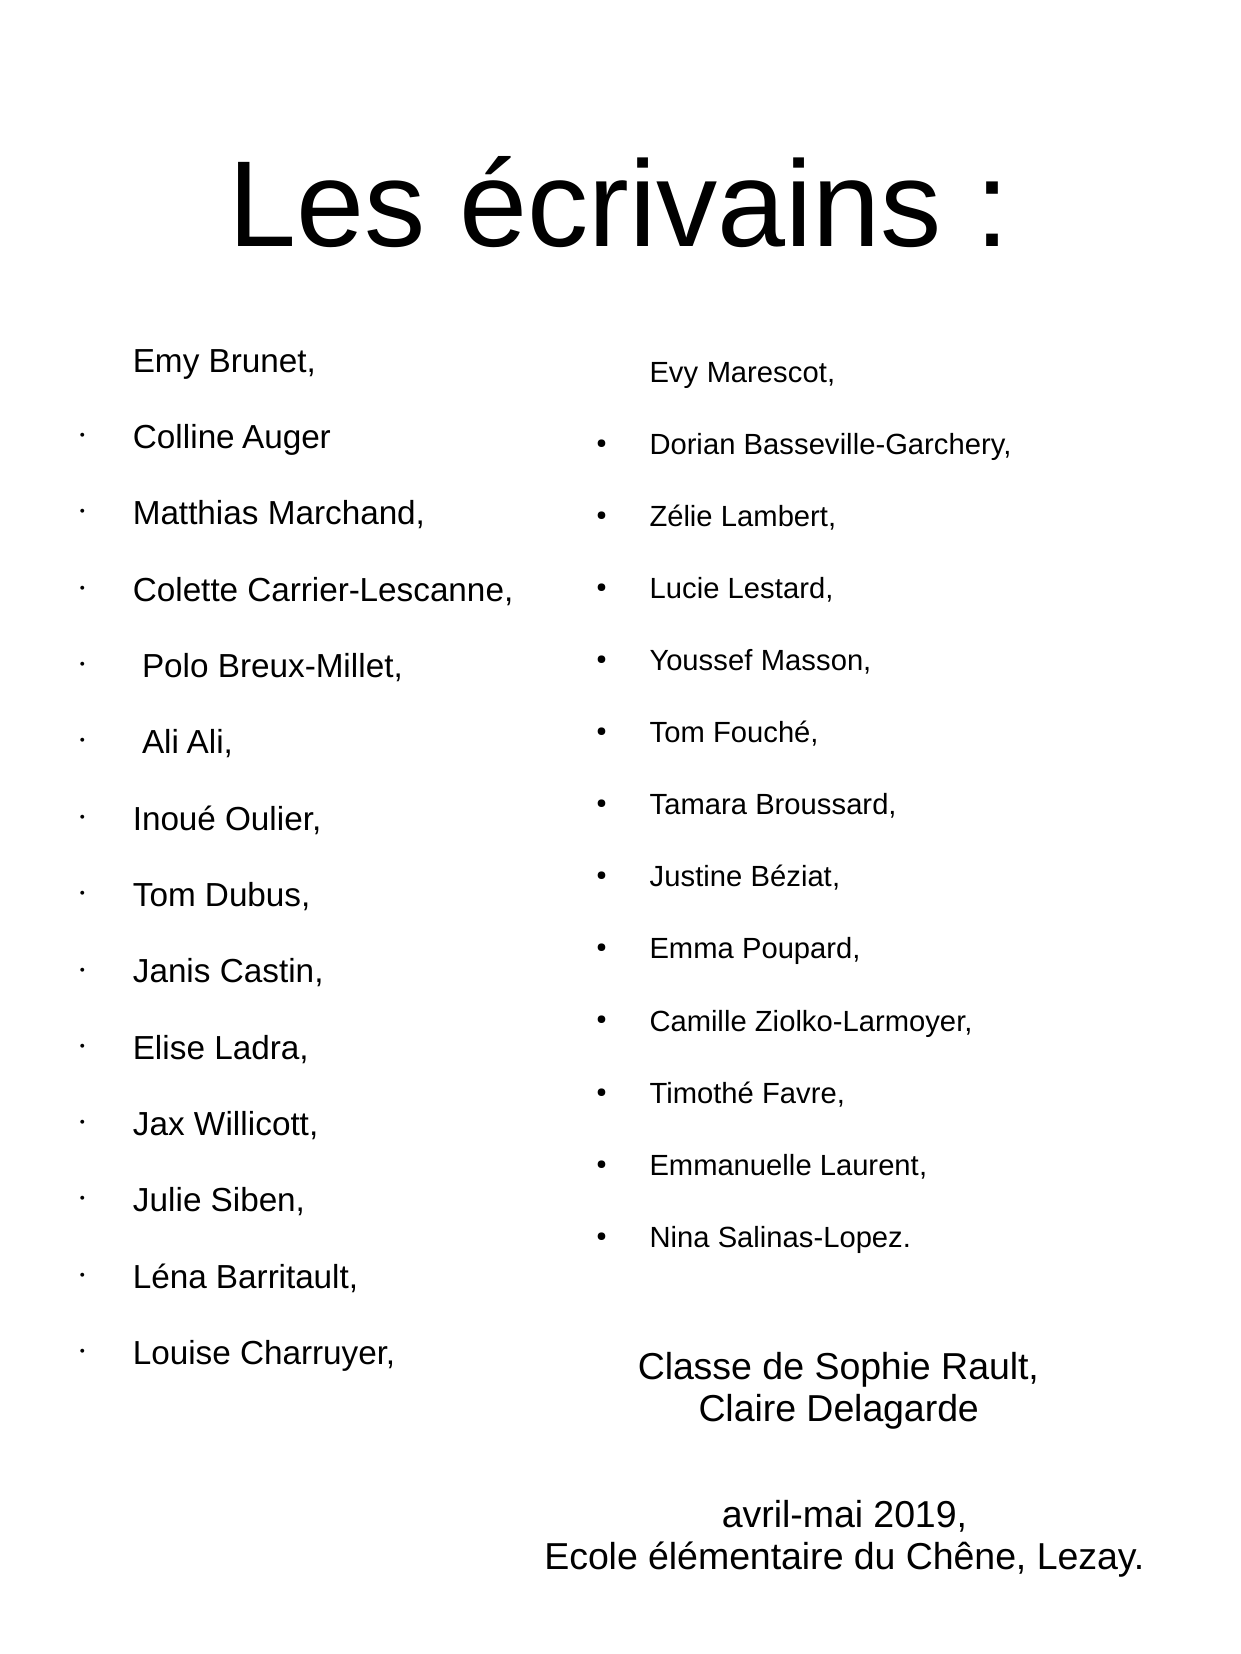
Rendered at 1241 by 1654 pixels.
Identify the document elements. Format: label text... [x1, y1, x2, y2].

text_box avril-mai 2019, Ecole élémentaire du Chêne, Lezay. [519, 1488, 1170, 1583]
text_box Classe de Sophie Rault, Claire Delagarde [531, 1322, 1146, 1453]
title Les écrivains : [62, 65, 1179, 342]
list Evy Marescot, Dorian Basseville-Garchery, Zélie Lambert, Lucie Lestard, Youssef Masson, Tom Fouché, Tamara Broussard, Justine Béziat, Emma Poupard, Camille Ziolko-Larmoyer, Timothé Favre, Emmanuelle Laurent, Nina Salinas-Lopez. [578, 283, 1099, 1284]
list Emy Brunet, Colline Auger Matthias Marchand, Colette Carrier-Lescanne, Polo Breux-Millet, Ali Ali, Inoué Oulier, Tom Dubus, Janis Castin, Elise Ladra, Jax Willicott, Julie Siben, Léna Barritault, Louise Charruyer, [62, 341, 520, 1509]
